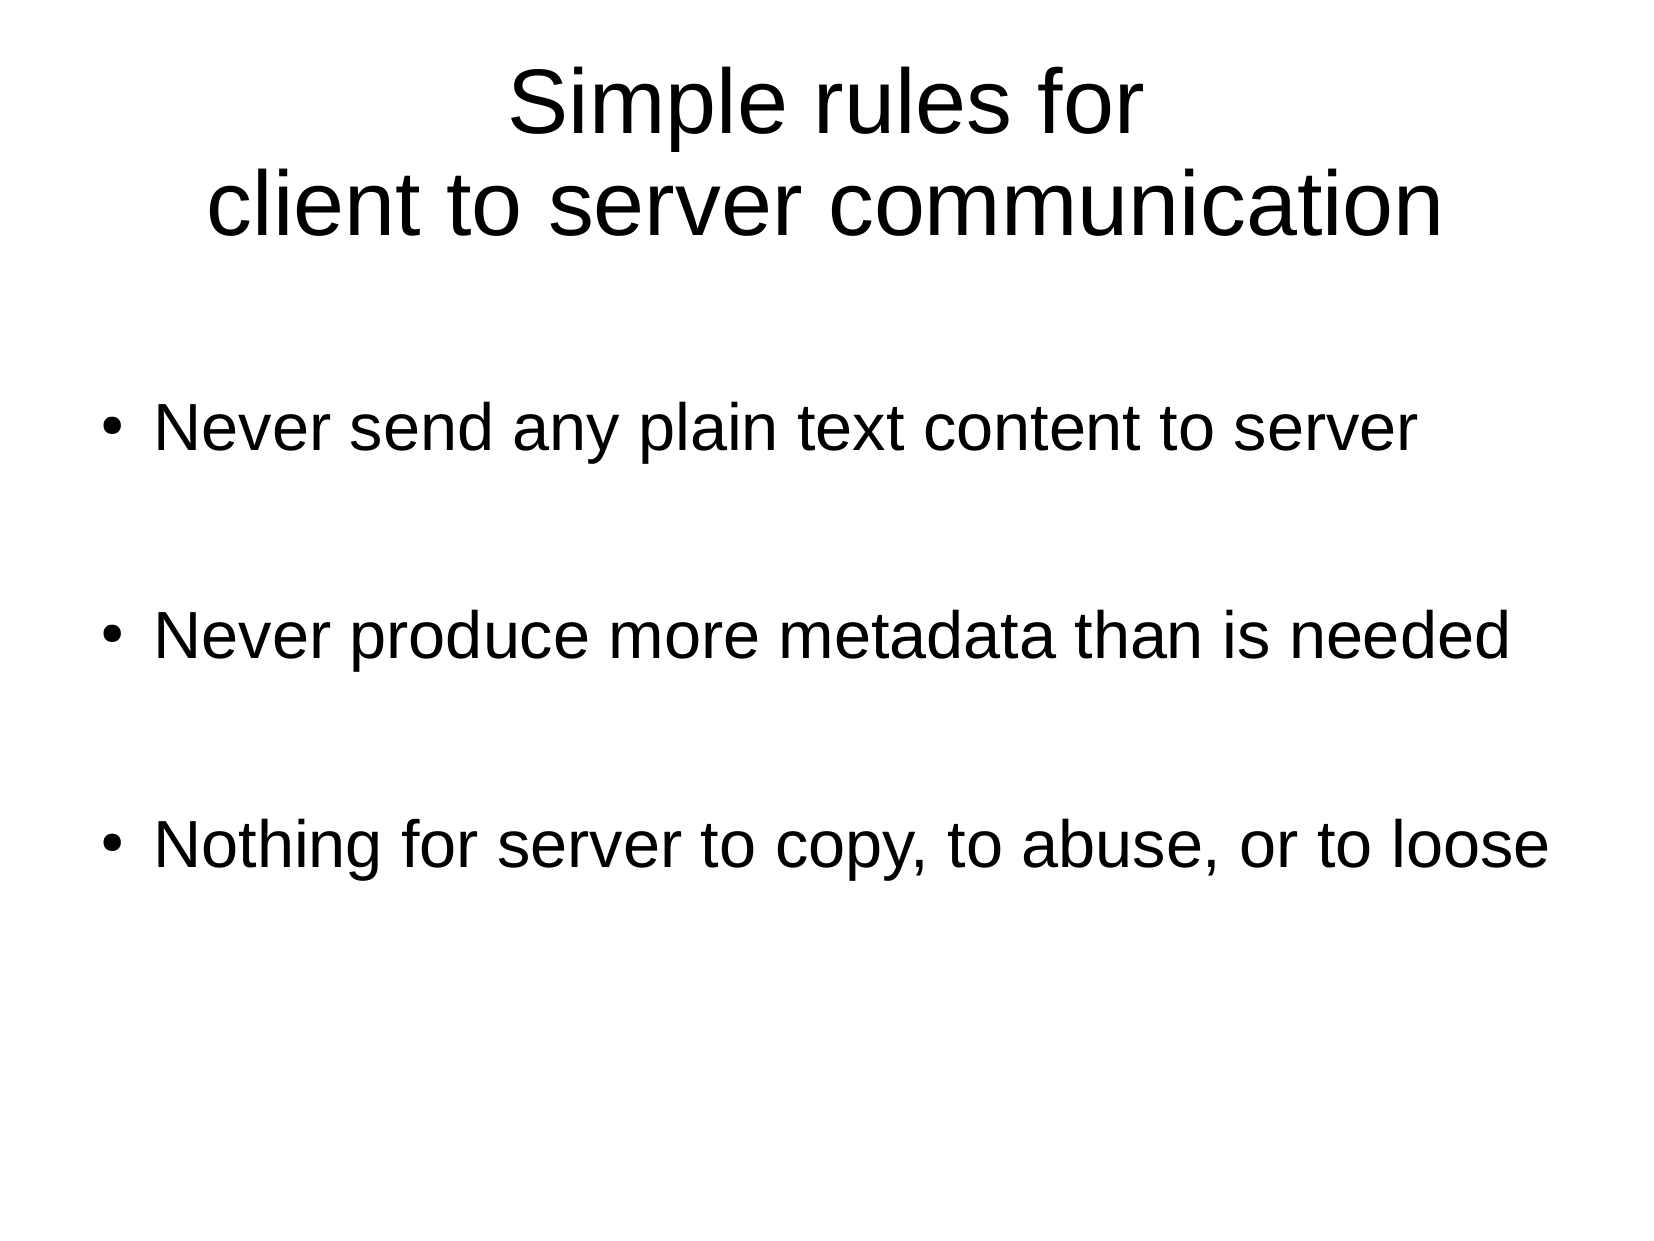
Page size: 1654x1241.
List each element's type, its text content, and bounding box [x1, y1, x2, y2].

title Simple rules for client to server communication [82, 49, 1571, 257]
list Never send any plain text content to server Never produce more metadata than is needed Nothing for server to copy, to abuse, or to loose [82, 389, 1571, 939]
